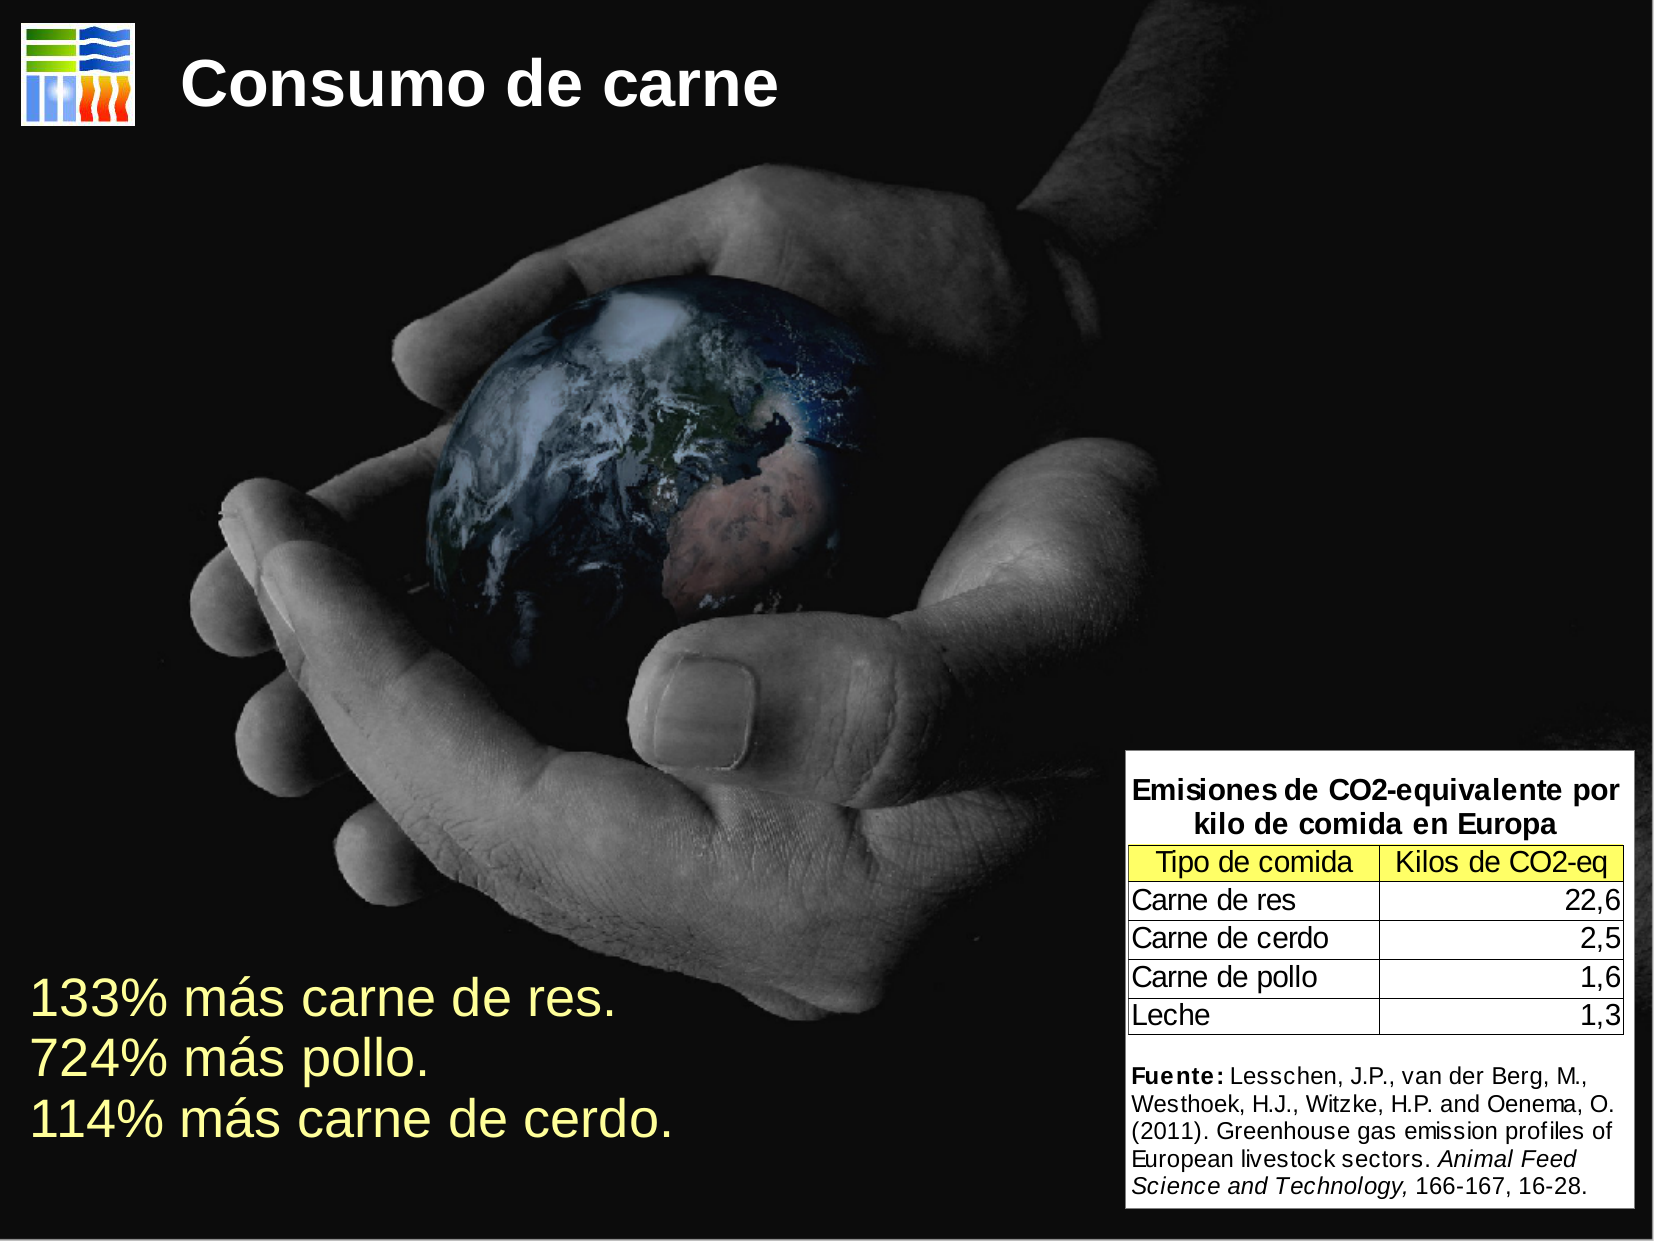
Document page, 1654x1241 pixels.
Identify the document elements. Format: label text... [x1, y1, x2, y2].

text_box 133% más carne de res. 724% más pollo. 114% más carne de cerdo. [15, 960, 1185, 1241]
picture [1128, 765, 1627, 1206]
text_box Consumo de carne [180, 8, 1621, 159]
picture [0, 0, 1654, 1241]
text_box [25, 666, 961, 960]
text_box [1125, 750, 1635, 1209]
